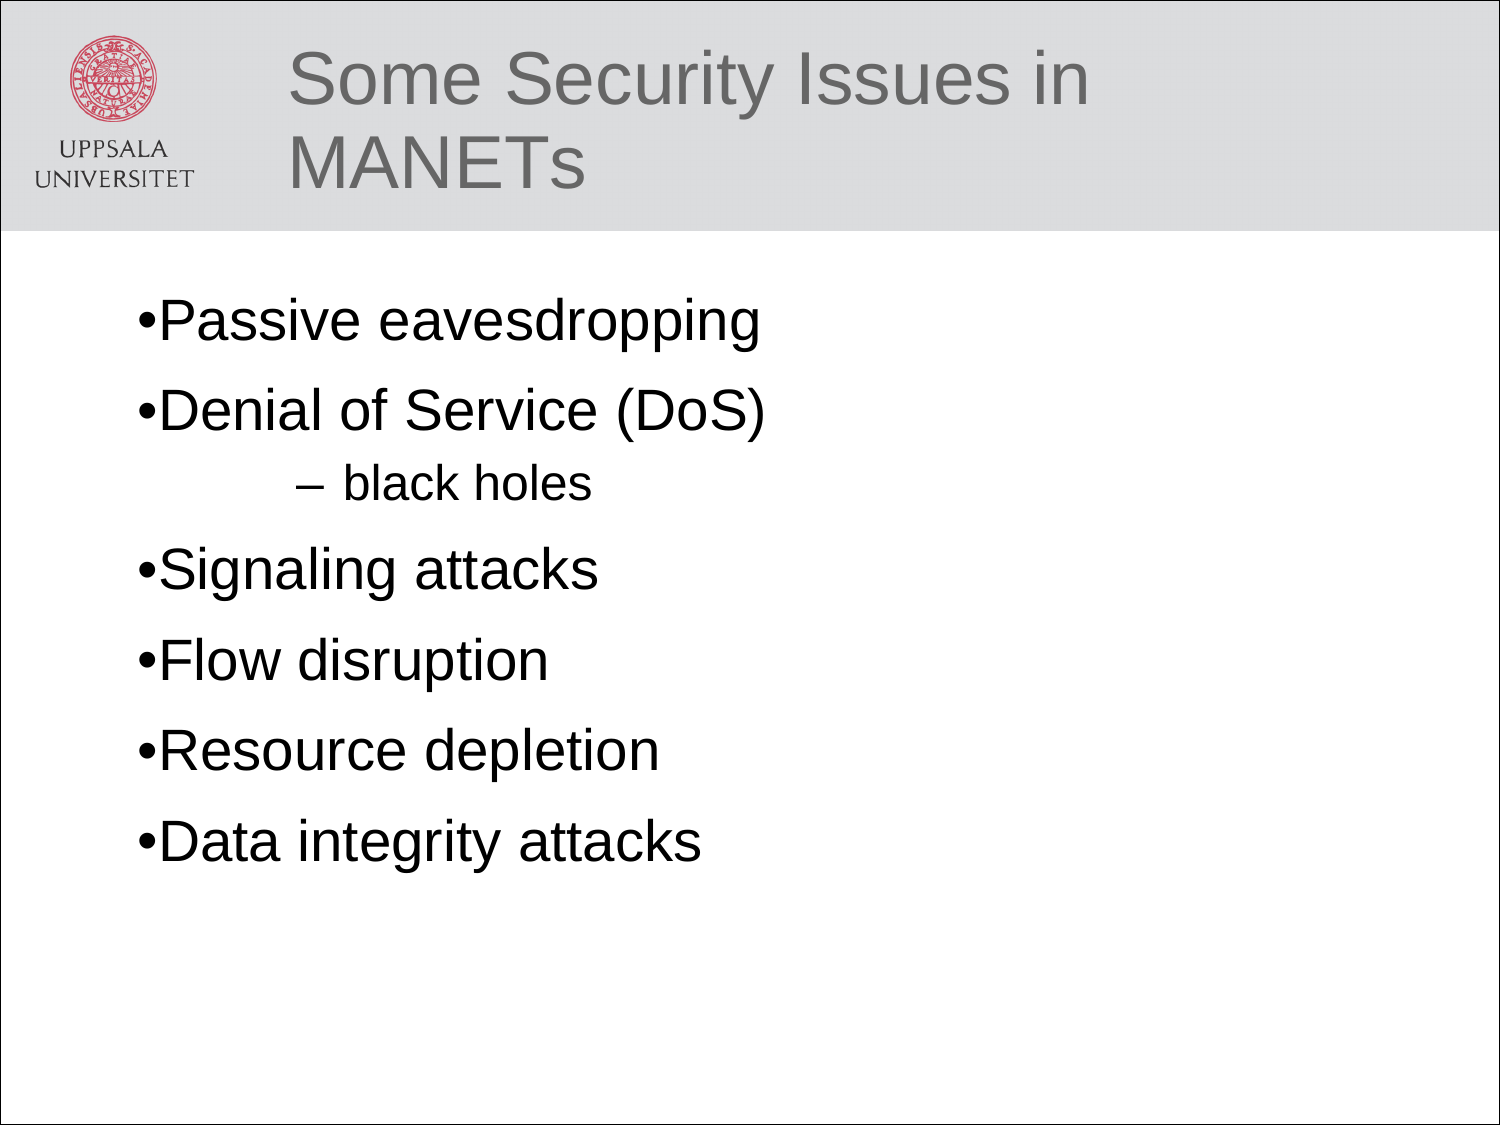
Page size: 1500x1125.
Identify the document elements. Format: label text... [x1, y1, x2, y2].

picture [1, 1, 1499, 231]
title Some Security Issues in MANETs [287, 20, 1388, 222]
list Passive eavesdropping Denial of Service (DoS) black holes Signaling attacks Flow disruption Resource depletion Data integrity attacks [137, 287, 1388, 1001]
